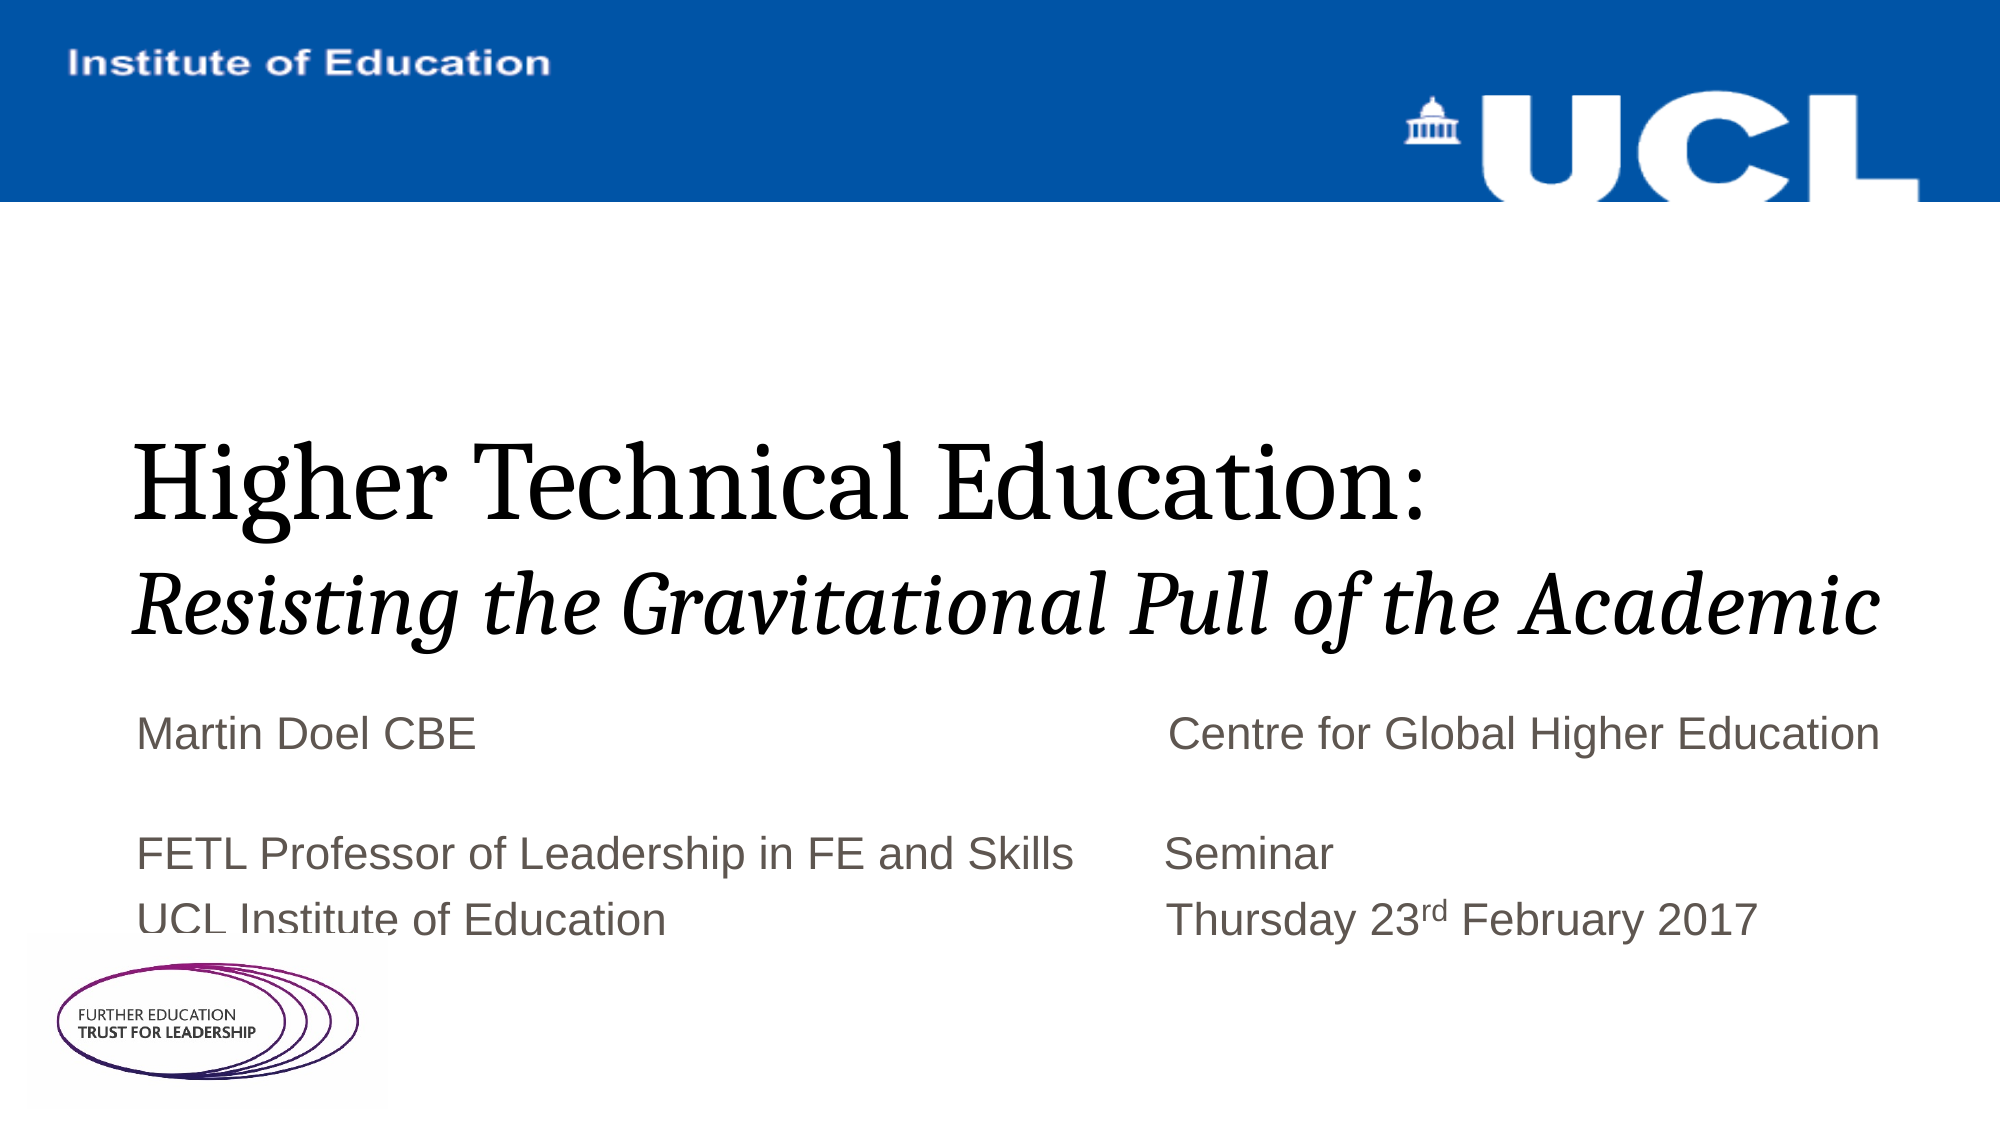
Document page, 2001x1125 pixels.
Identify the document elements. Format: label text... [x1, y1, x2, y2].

picture [27, 933, 388, 1109]
title Higher Technical Education: Resisting the Gravitational Pull of the Academic [116, 0, 1982, 630]
text_box [135, 162, 1792, 223]
subtitle Martin Doel CBE Centre for Global Higher Education FETL Professor of Leadership in FE and Skills Seminar UCL Institute of Education Thursday 23rd February 2017 [121, 696, 2000, 968]
